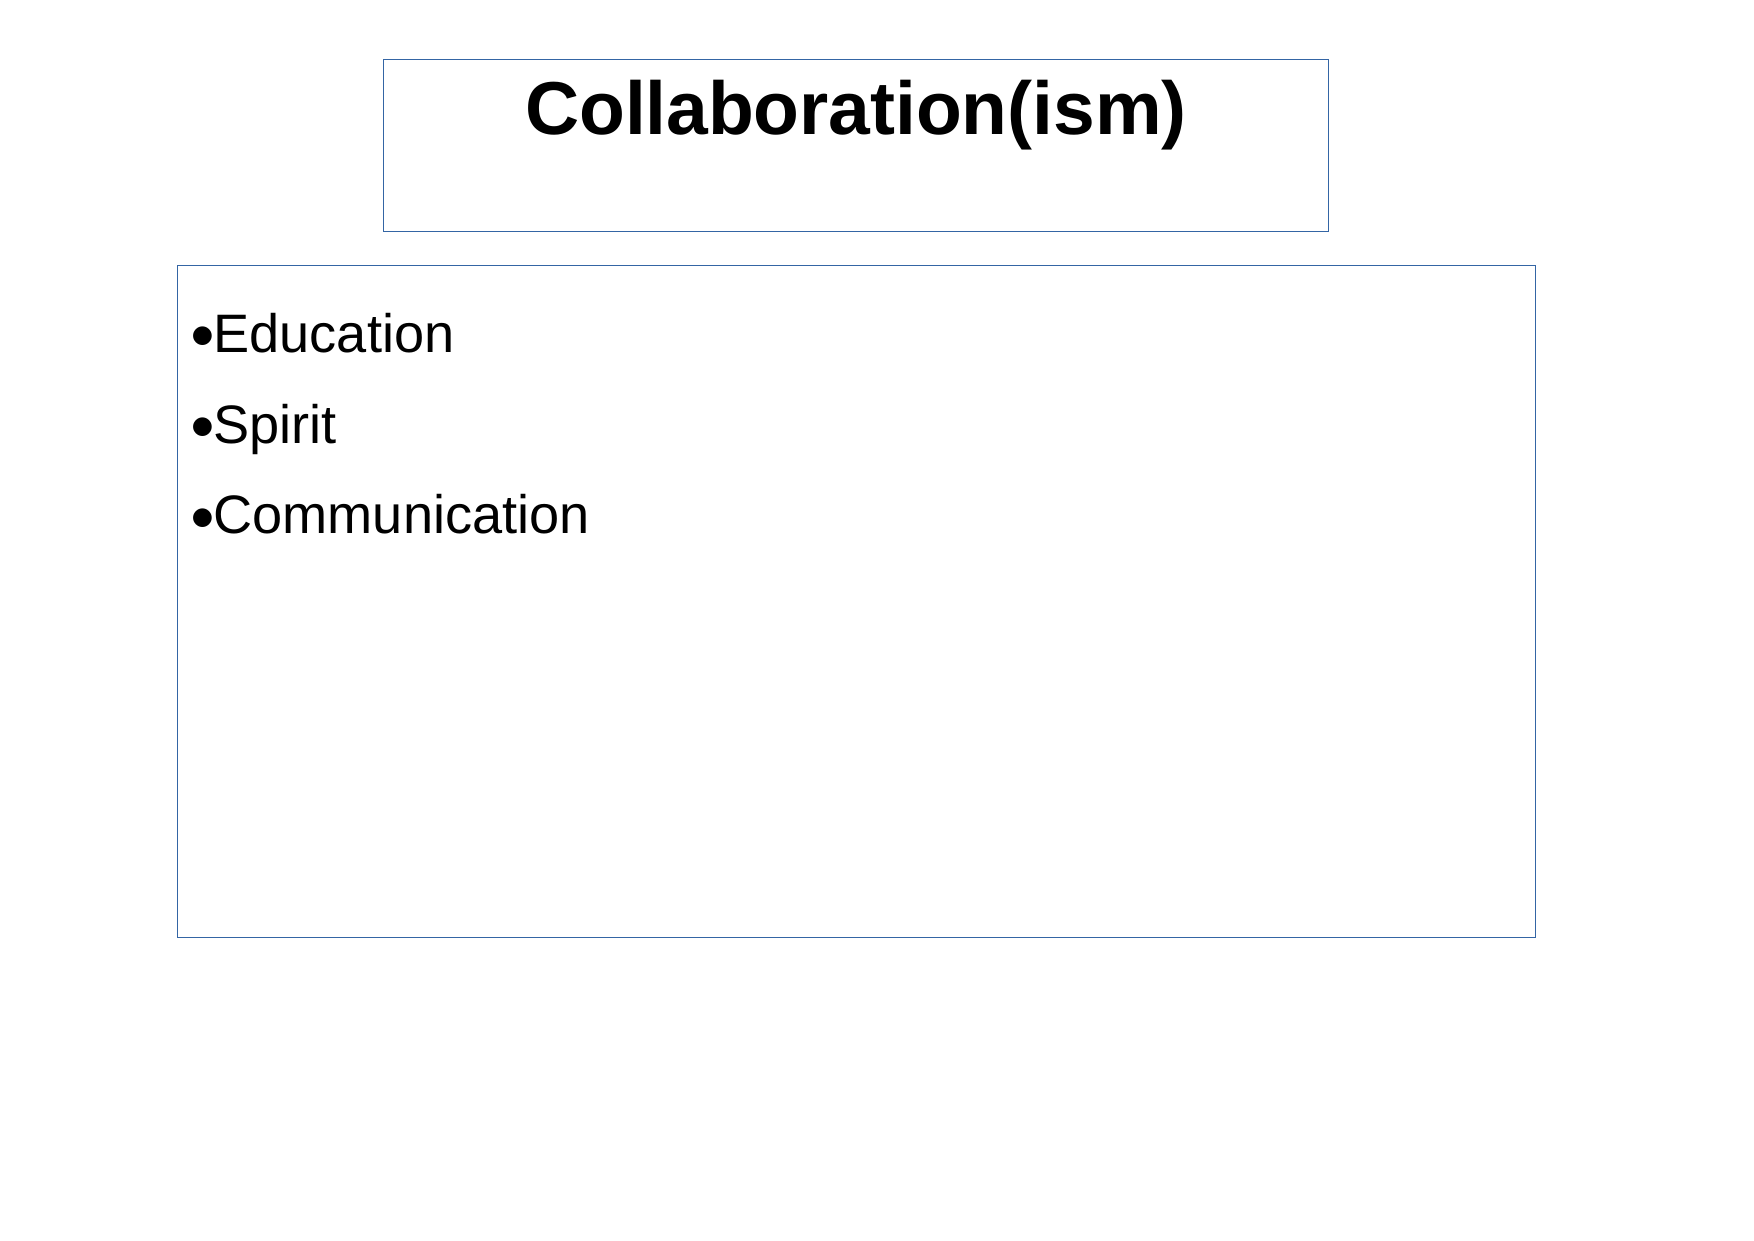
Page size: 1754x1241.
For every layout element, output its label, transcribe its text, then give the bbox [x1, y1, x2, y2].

text_box Education Spirit Communication [177, 265, 1536, 938]
text_box Collaboration(ism) [383, 59, 1329, 232]
